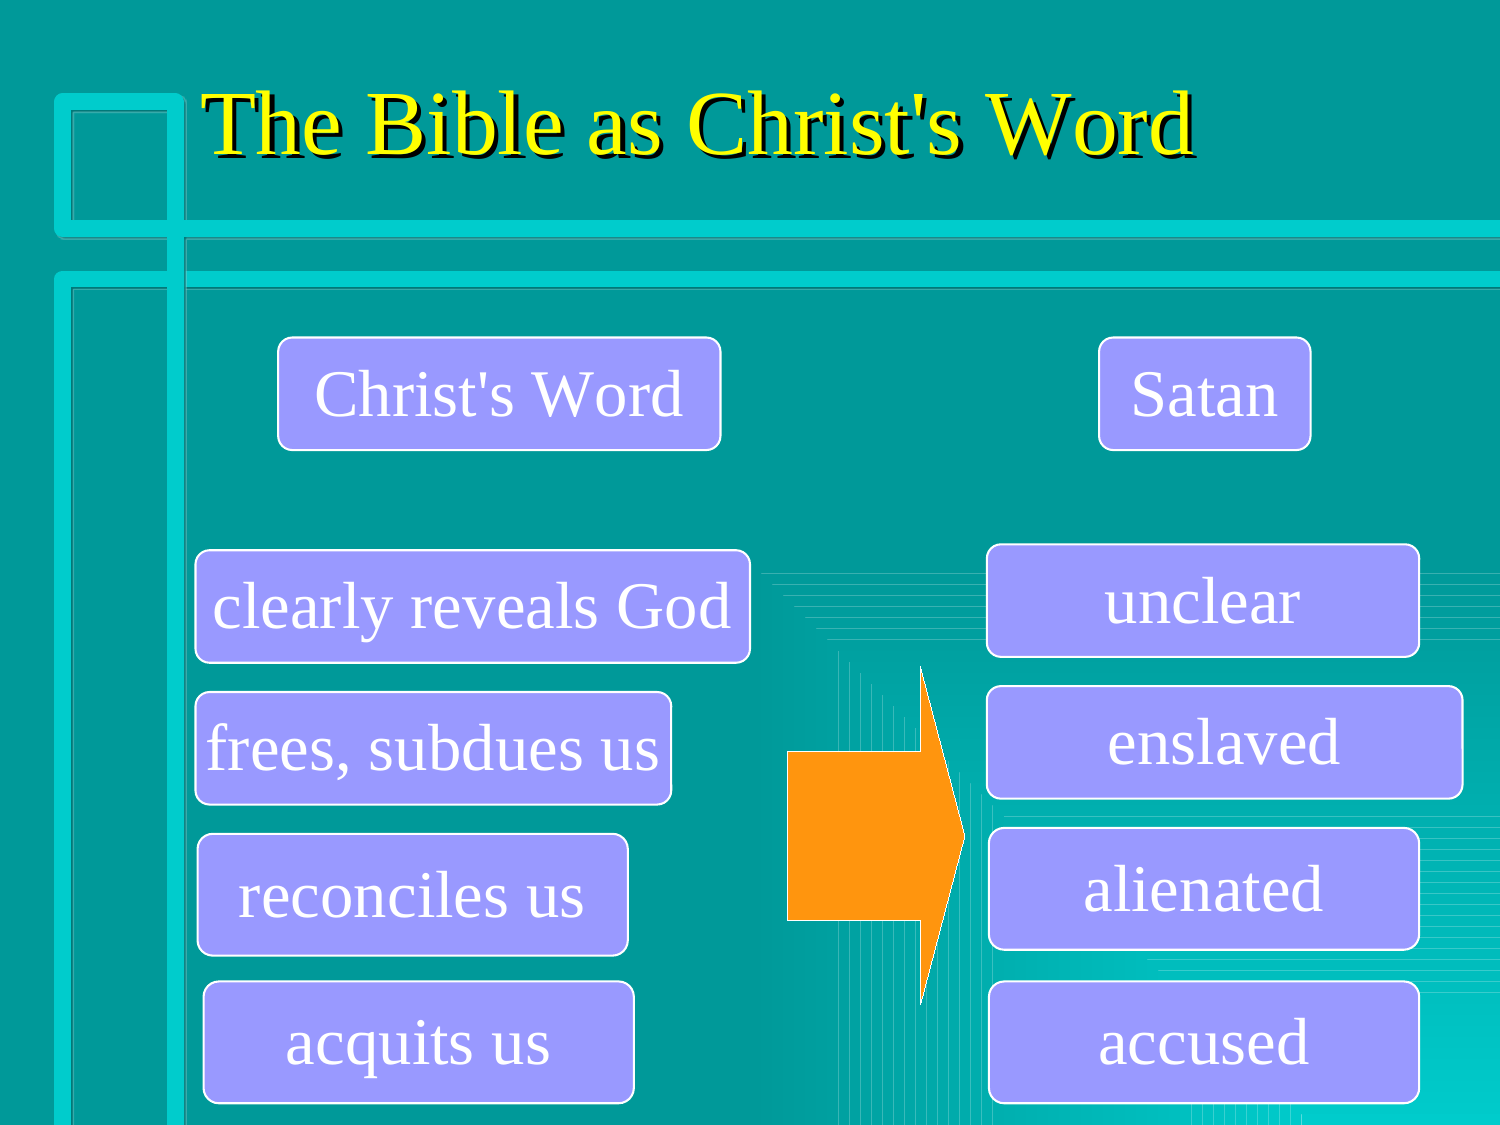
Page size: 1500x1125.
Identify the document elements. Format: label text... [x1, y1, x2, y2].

text_box reconciles us [197, 833, 628, 956]
text_box Christ's Word [278, 337, 721, 451]
text_box frees, subdues us [195, 692, 672, 805]
text_box alienated [988, 827, 1420, 950]
text_box [108, 600, 634, 671]
text_box enslaved [986, 686, 1463, 799]
text_box unclear [986, 570, 1420, 657]
text_box [900, 499, 1426, 570]
text_box [787, 666, 965, 1005]
text_box Satan [1099, 337, 1311, 451]
title The Bible as Christ's Word [200, 34, 1476, 213]
text_box accused [988, 981, 1420, 1104]
text_box acquits us [203, 981, 634, 1104]
text_box clearly reveals God [195, 550, 751, 663]
